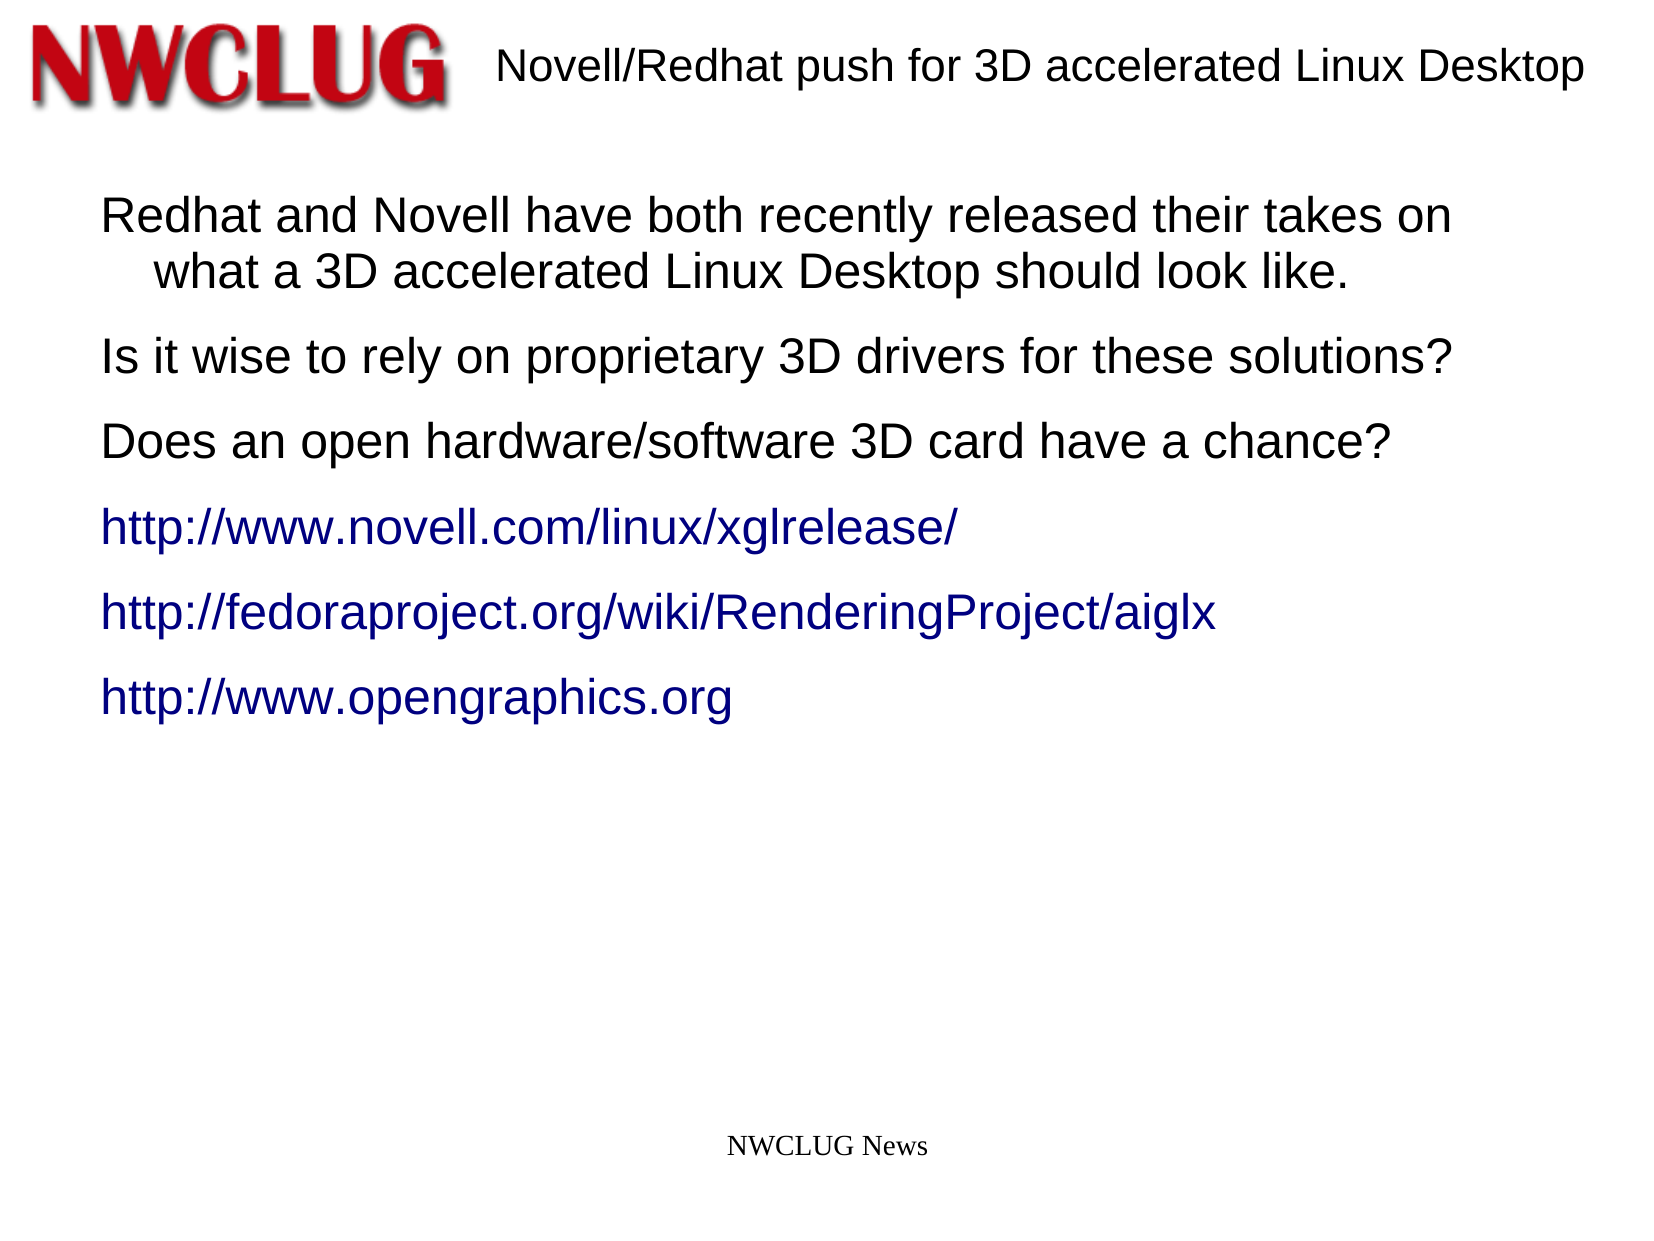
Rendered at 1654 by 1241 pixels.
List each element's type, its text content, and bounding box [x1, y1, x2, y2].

title Novell/Redhat push for 3D accelerated Linux Desktop [495, 17, 1613, 113]
list Redhat and Novell have both recently released their takes on what a 3D accelerated Linux Desktop should look like. Is it wise to rely on proprietary 3D drivers for these solutions? Does an open hardware/software 3D card have a chance? http://www.novell.com/linux/xglrelease/ http://fedoraproject.org/wiki/RenderingProject/aiglx http://www.opengraphics.org [82, 187, 1571, 1094]
picture [5, 5, 480, 156]
